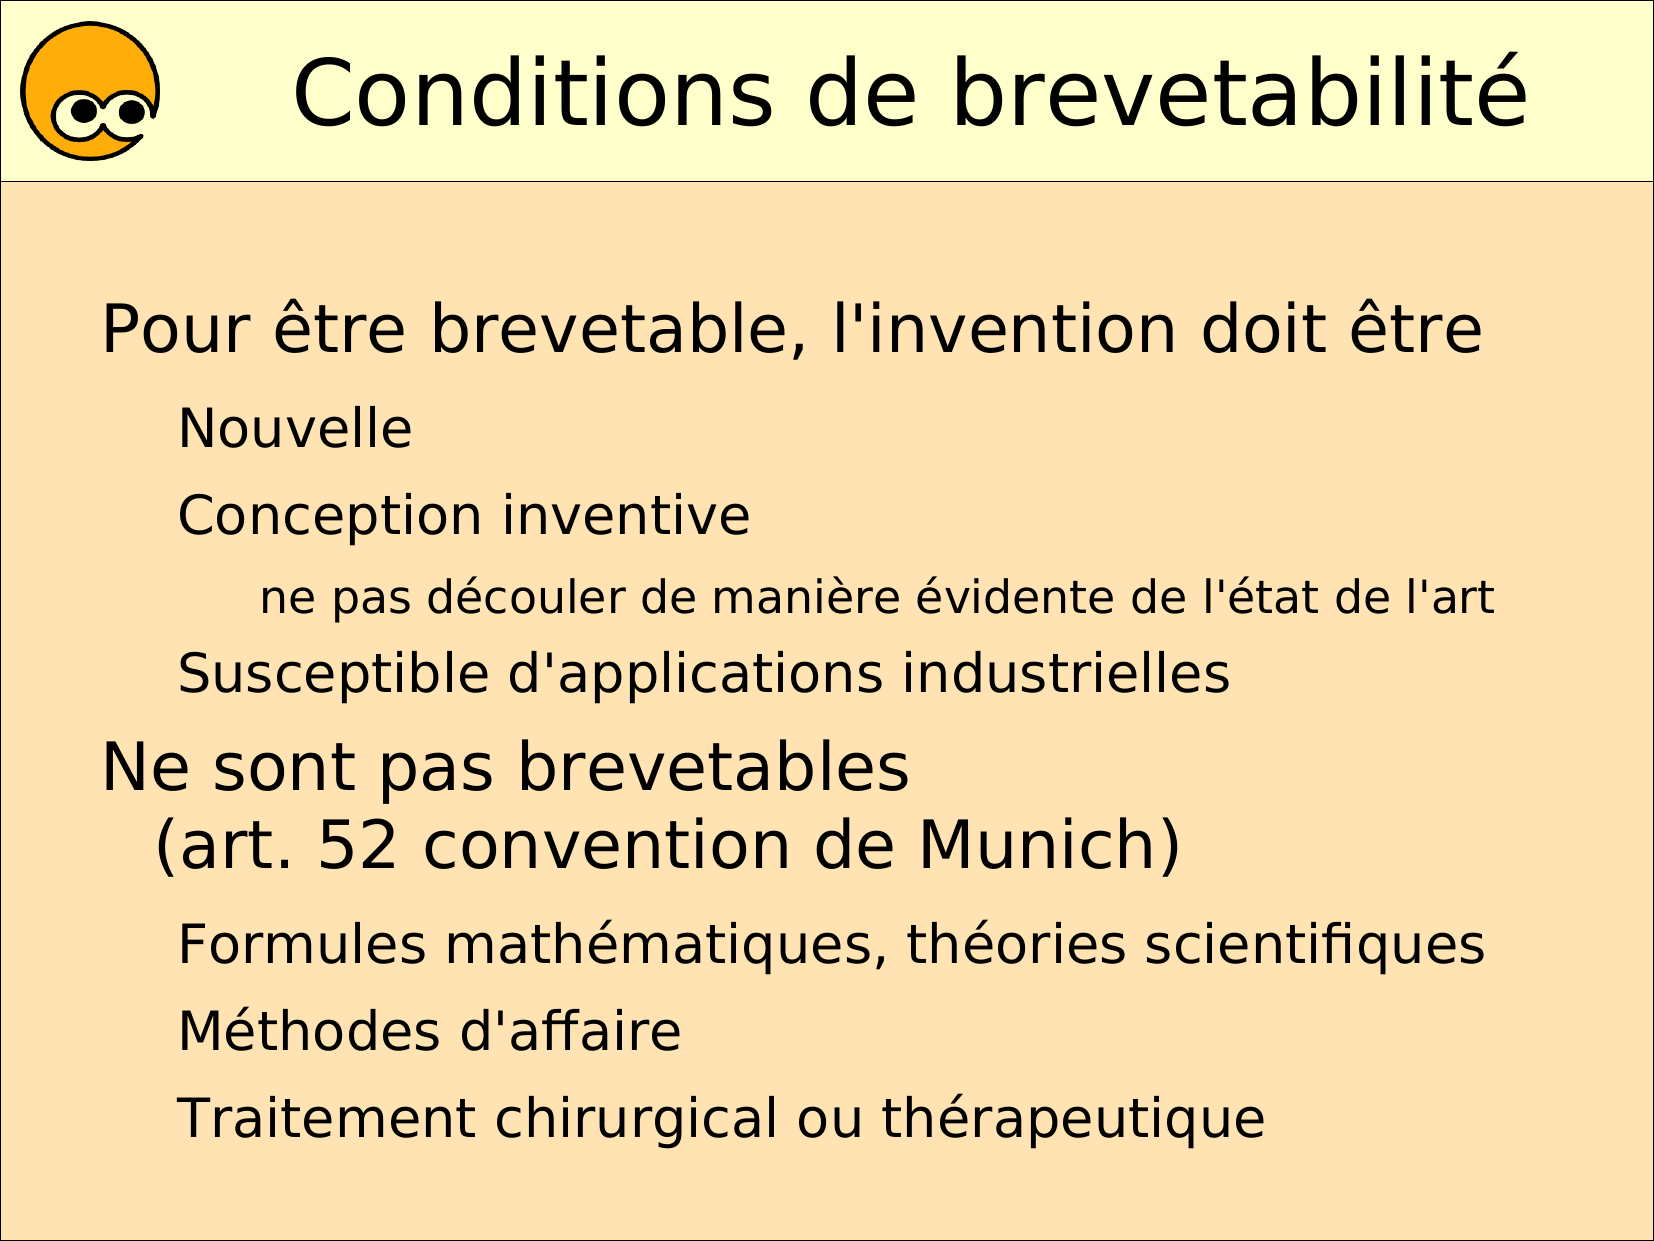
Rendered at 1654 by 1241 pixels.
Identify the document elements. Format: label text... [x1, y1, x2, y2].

list Pour être brevetable, l'invention doit être Nouvelle Conception inventive ne pas découler de manière évidente de l'état de l'art Susceptible d'applications industrielles Ne sont pas brevetables (art. 52 convention de Munich) Formules mathématiques, théories scientifiques Méthodes d'affaire Traitement chirurgical ou thérapeutique [82, 290, 1571, 1150]
picture [20, 21, 160, 161]
title Conditions de brevetabilité [203, 39, 1620, 147]
